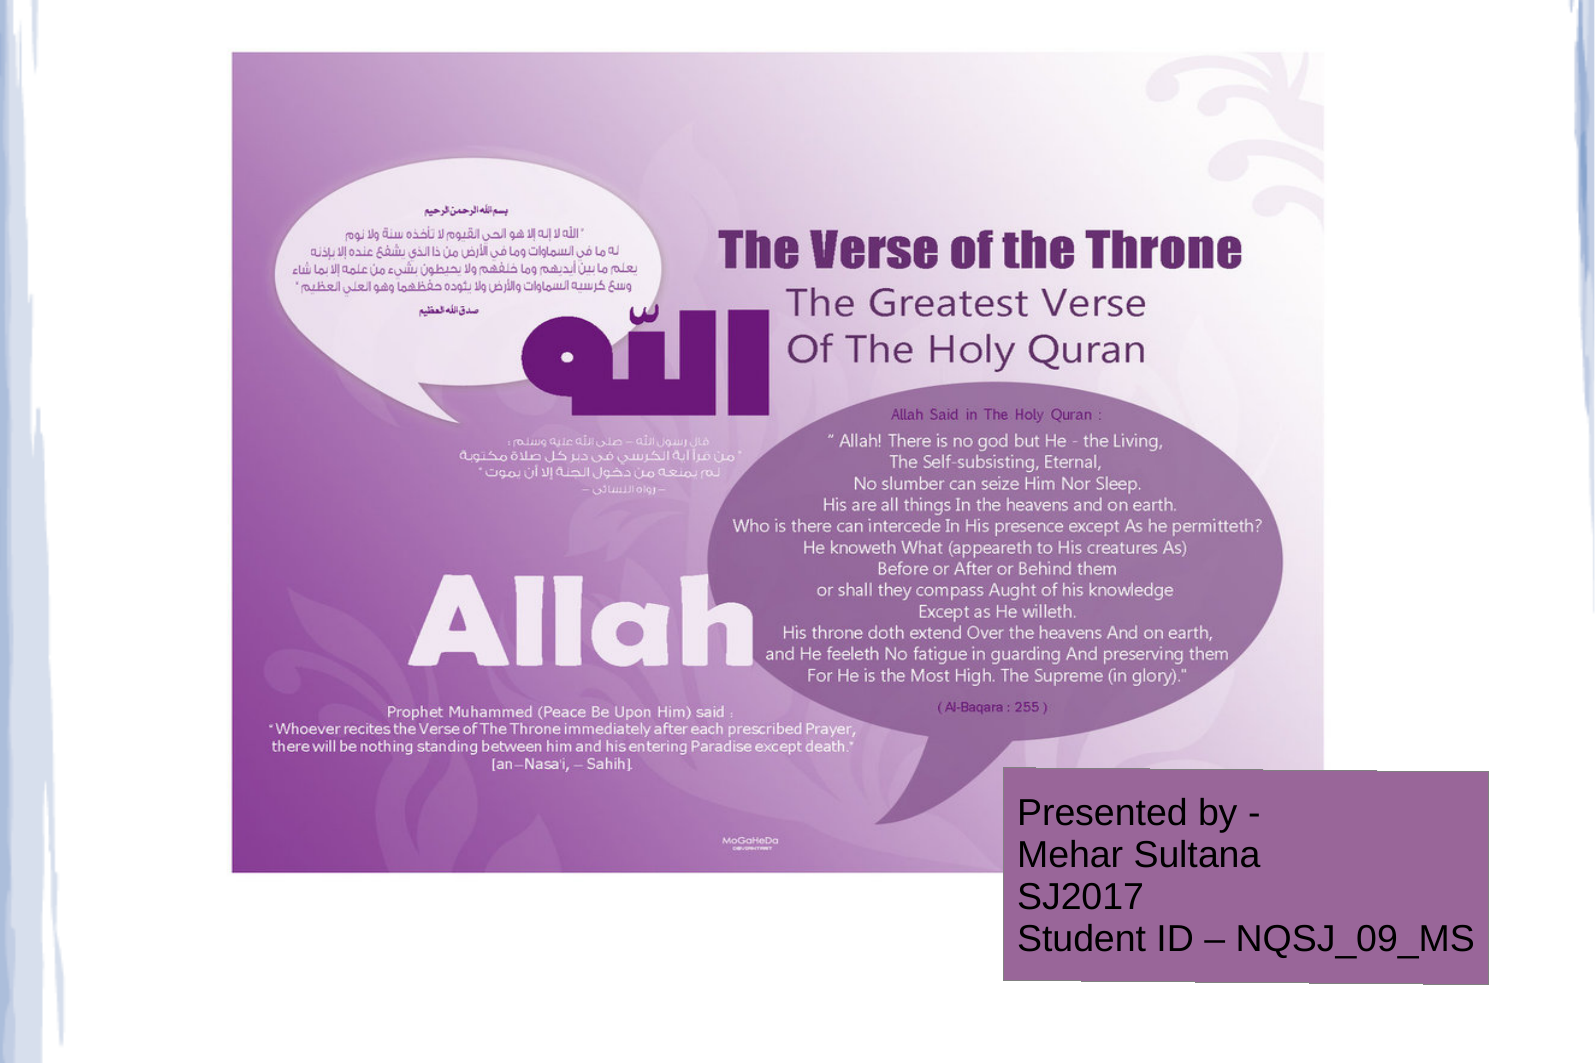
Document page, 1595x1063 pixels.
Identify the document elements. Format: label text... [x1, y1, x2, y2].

text_box [1003, 973, 1489, 985]
text_box Presented by - Mehar Sultana SJ2017 Student ID – NQSJ_09_MS [1002, 783, 1490, 973]
picture [0, 0, 1595, 1063]
text_box [1003, 767, 1489, 783]
